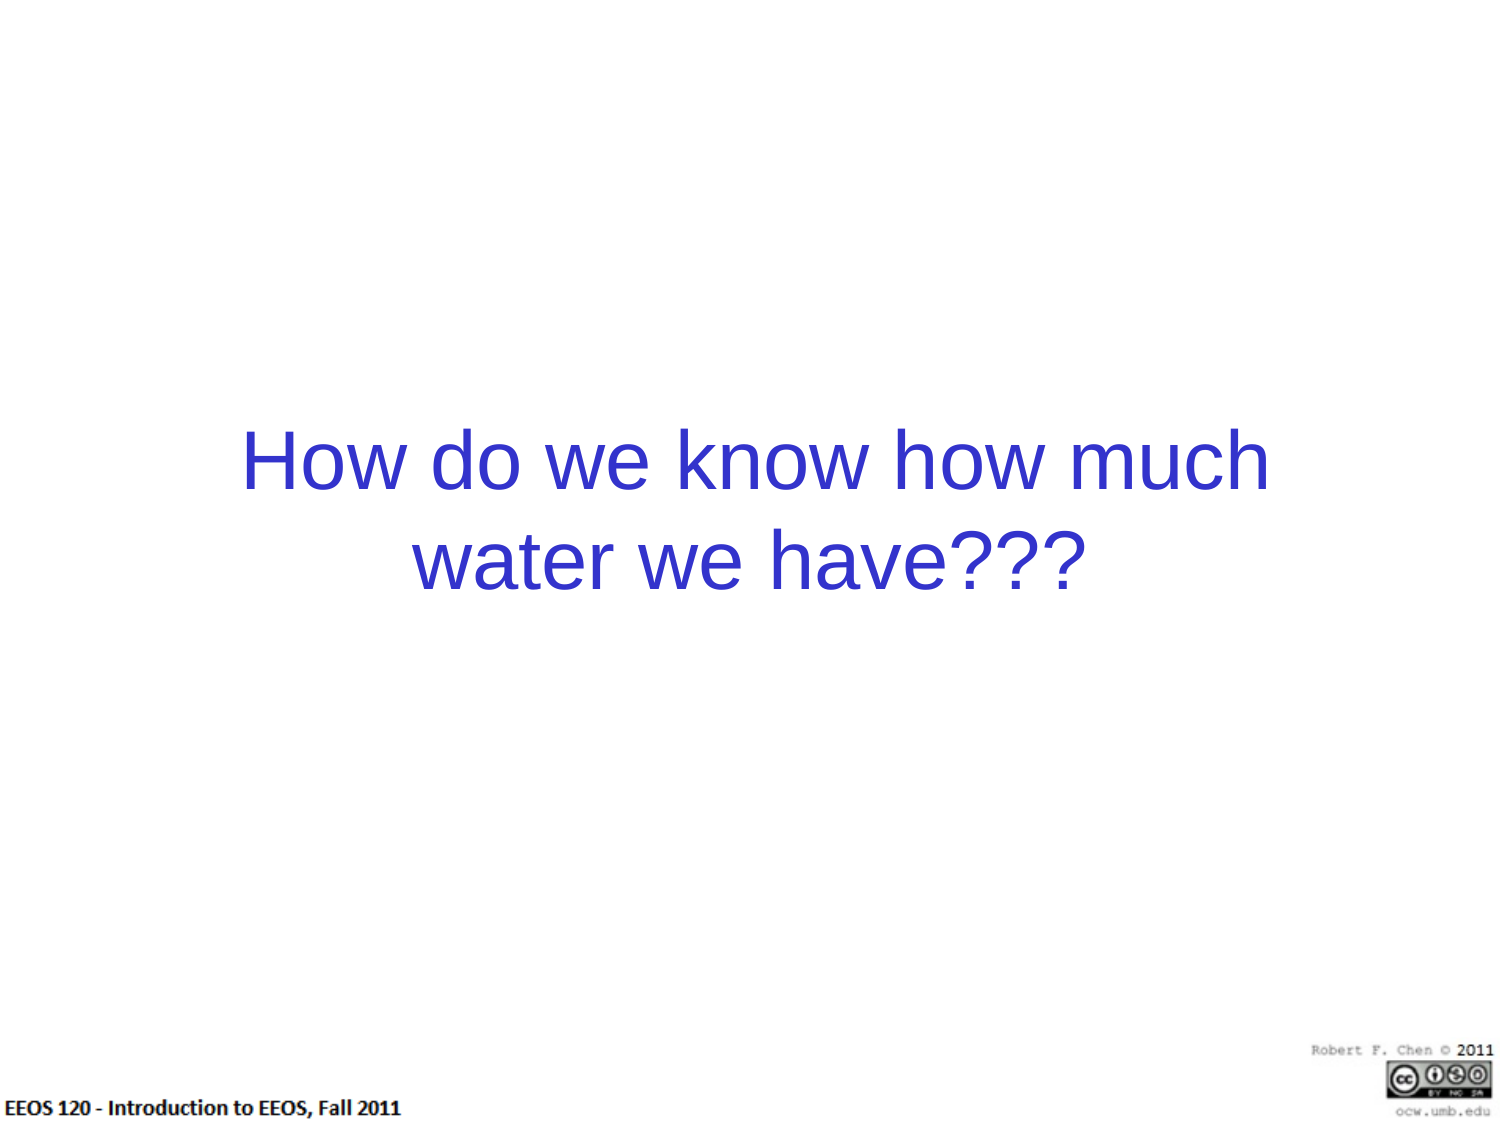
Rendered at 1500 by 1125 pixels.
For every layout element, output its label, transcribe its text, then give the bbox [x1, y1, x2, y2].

picture [1304, 1037, 1500, 1125]
title How do we know how much water we have??? [112, 398, 1388, 614]
picture [0, 1090, 406, 1125]
